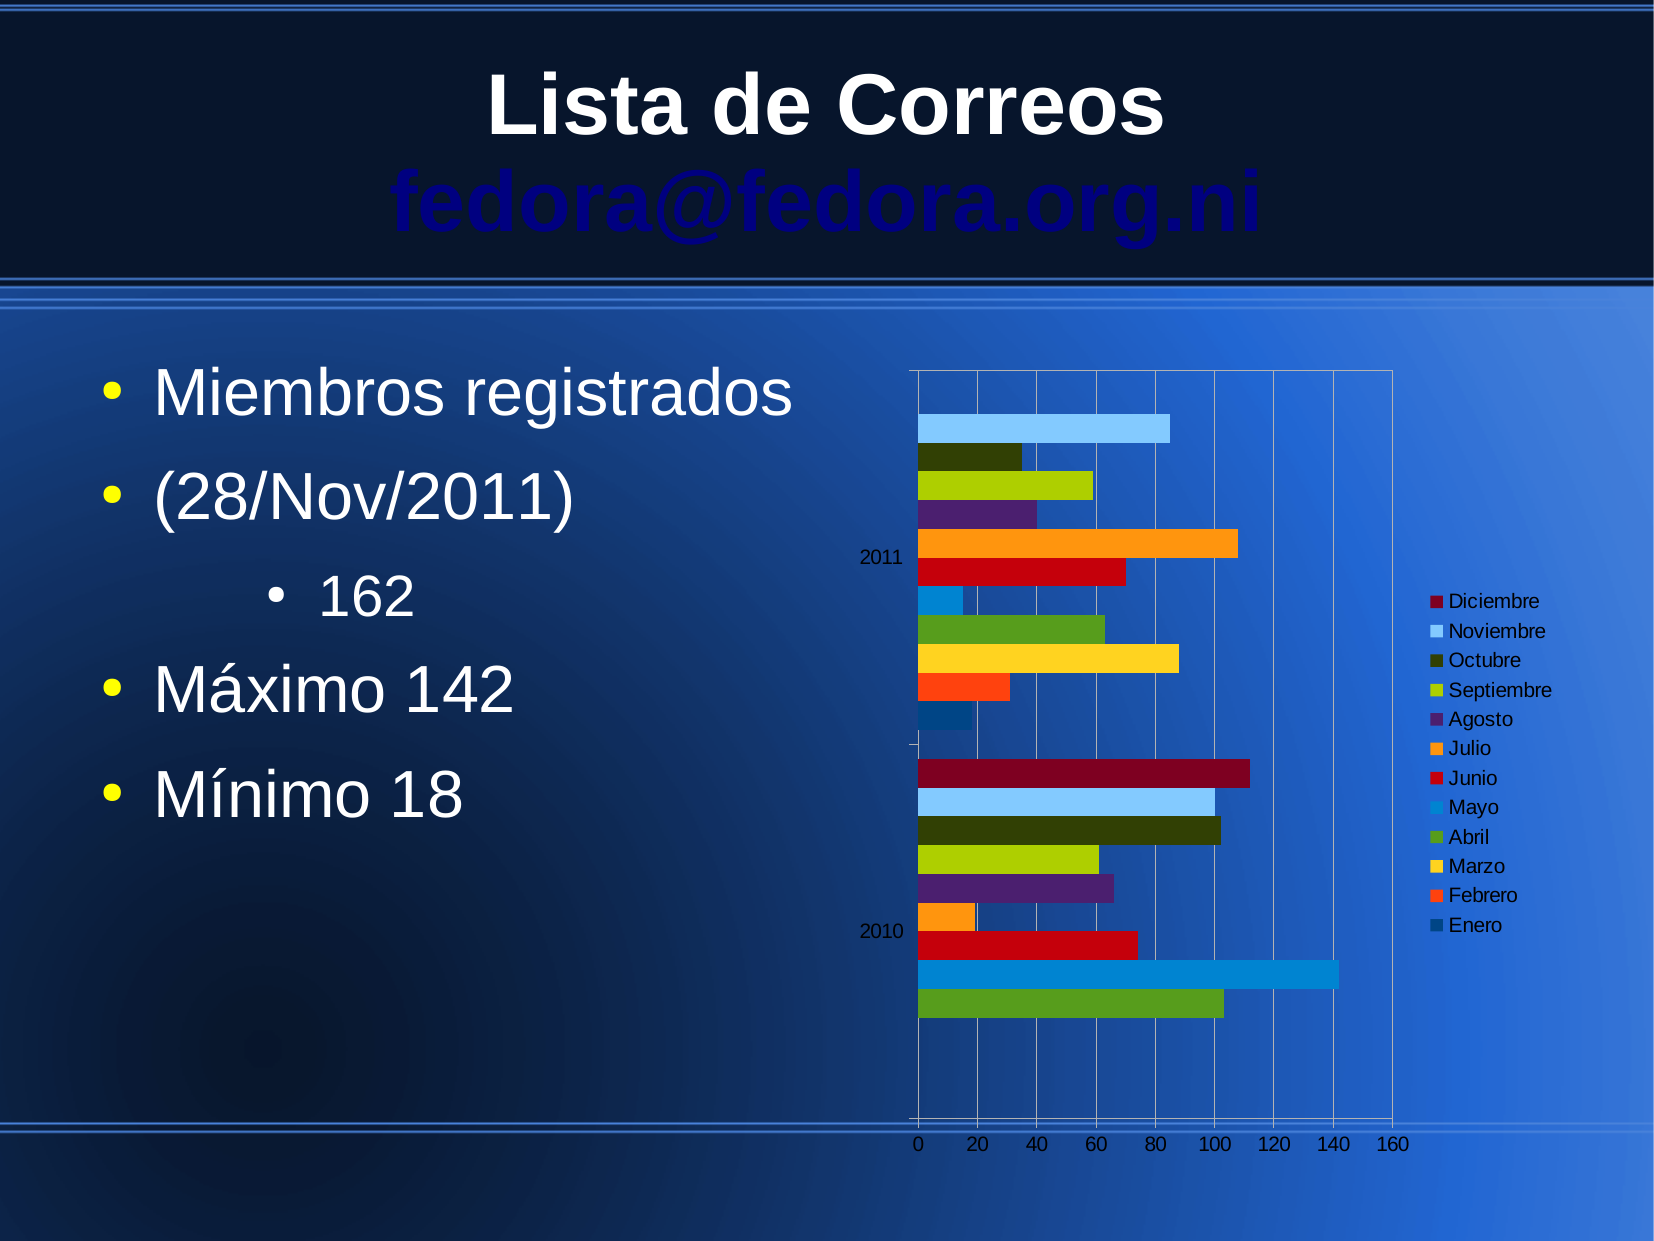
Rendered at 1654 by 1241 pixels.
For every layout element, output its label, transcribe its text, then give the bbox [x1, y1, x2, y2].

title Lista de Correos fedora@fedora.org.ni [82, 49, 1571, 257]
chart [845, 354, 1572, 1173]
picture [0, 0, 1654, 1241]
list Miembros registrados (28/Nov/2011) 162 Máximo 142 Mínimo 18 [82, 355, 809, 1174]
